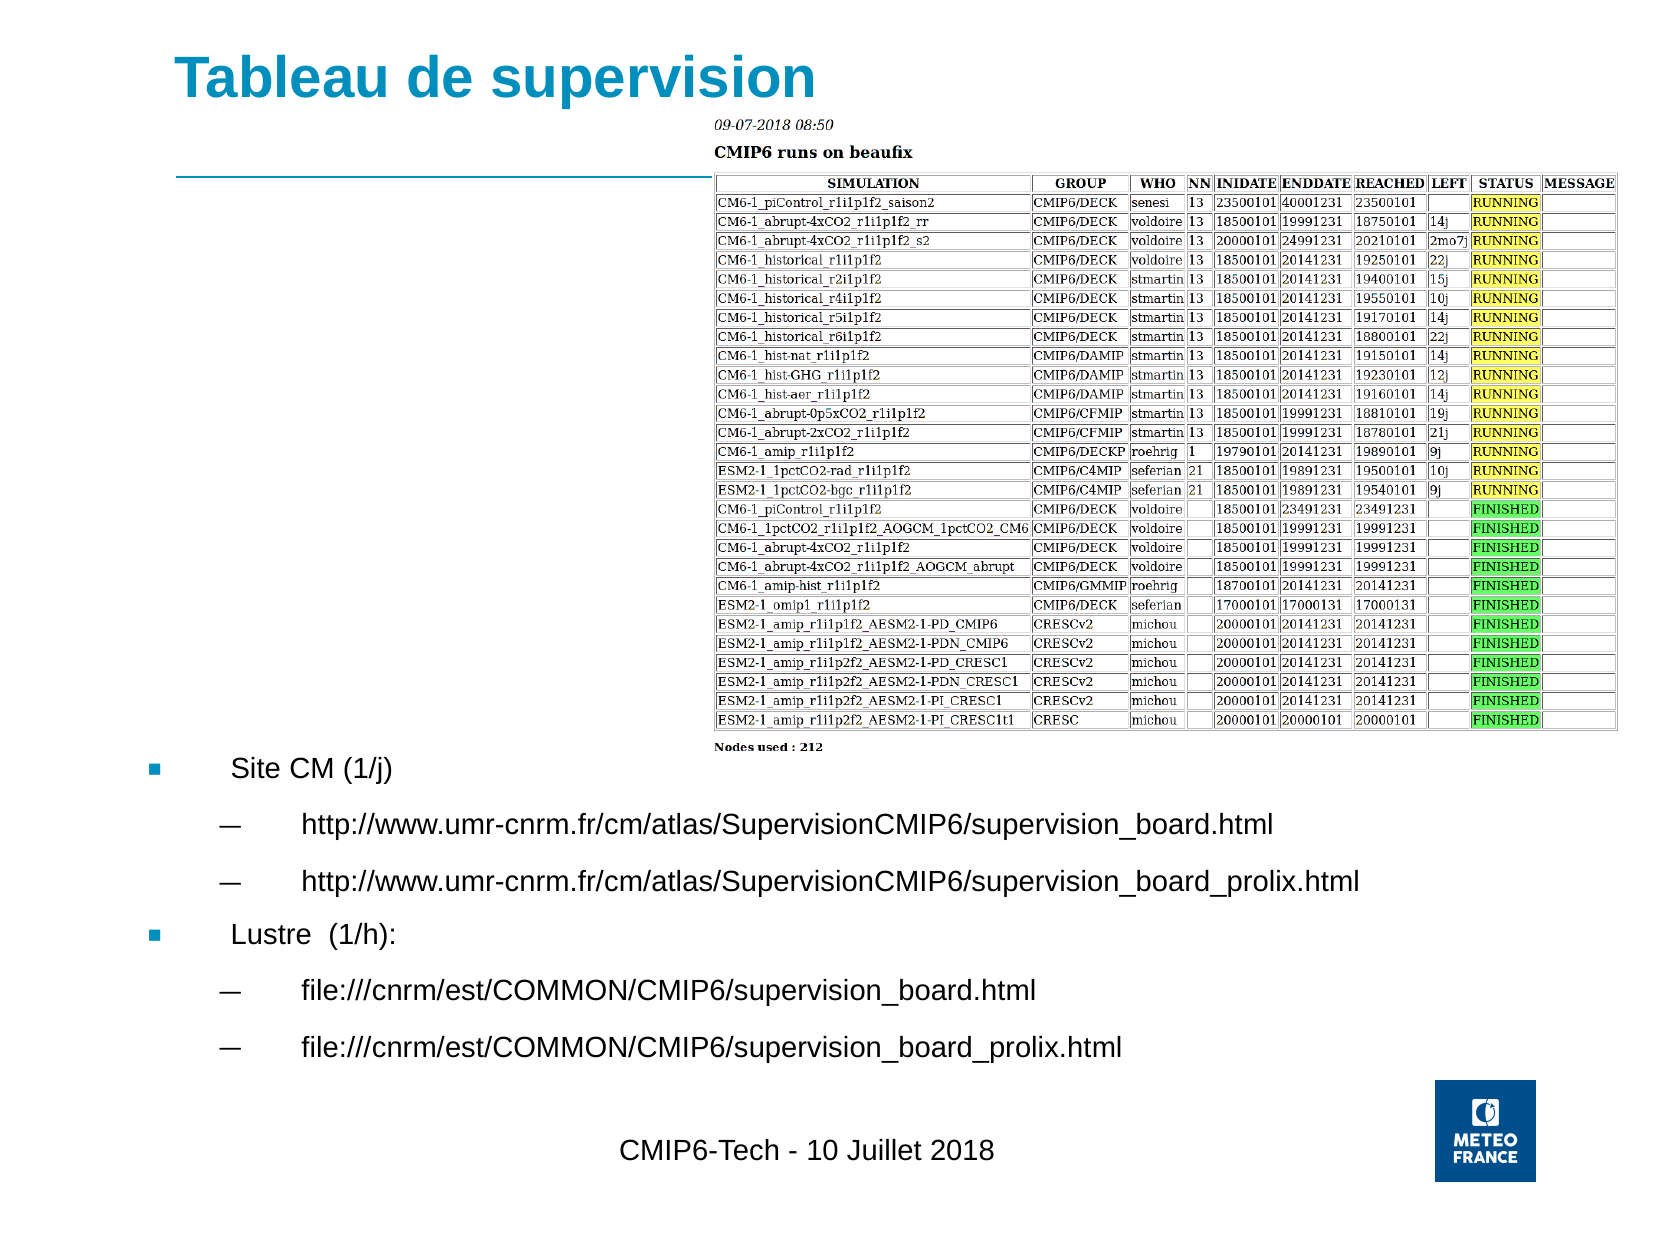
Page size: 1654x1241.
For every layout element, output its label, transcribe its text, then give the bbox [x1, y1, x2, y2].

list Site CM (1/j) http://www.umr-cnrm.fr/cm/atlas/SupervisionCMIP6/supervision_board.html http://www.umr-cnrm.fr/cm/atlas/SupervisionCMIP6/supervision_board_prolix.html Lustre (1/h): file:///cnrm/est/COMMON/CMIP6/supervision_board.html file:///cnrm/est/COMMON/CMIP6/supervision_board_prolix.html [130, 751, 1545, 1147]
picture [1435, 1147, 1536, 1182]
picture [712, 113, 1624, 767]
title Tableau de supervision [174, 0, 1654, 156]
